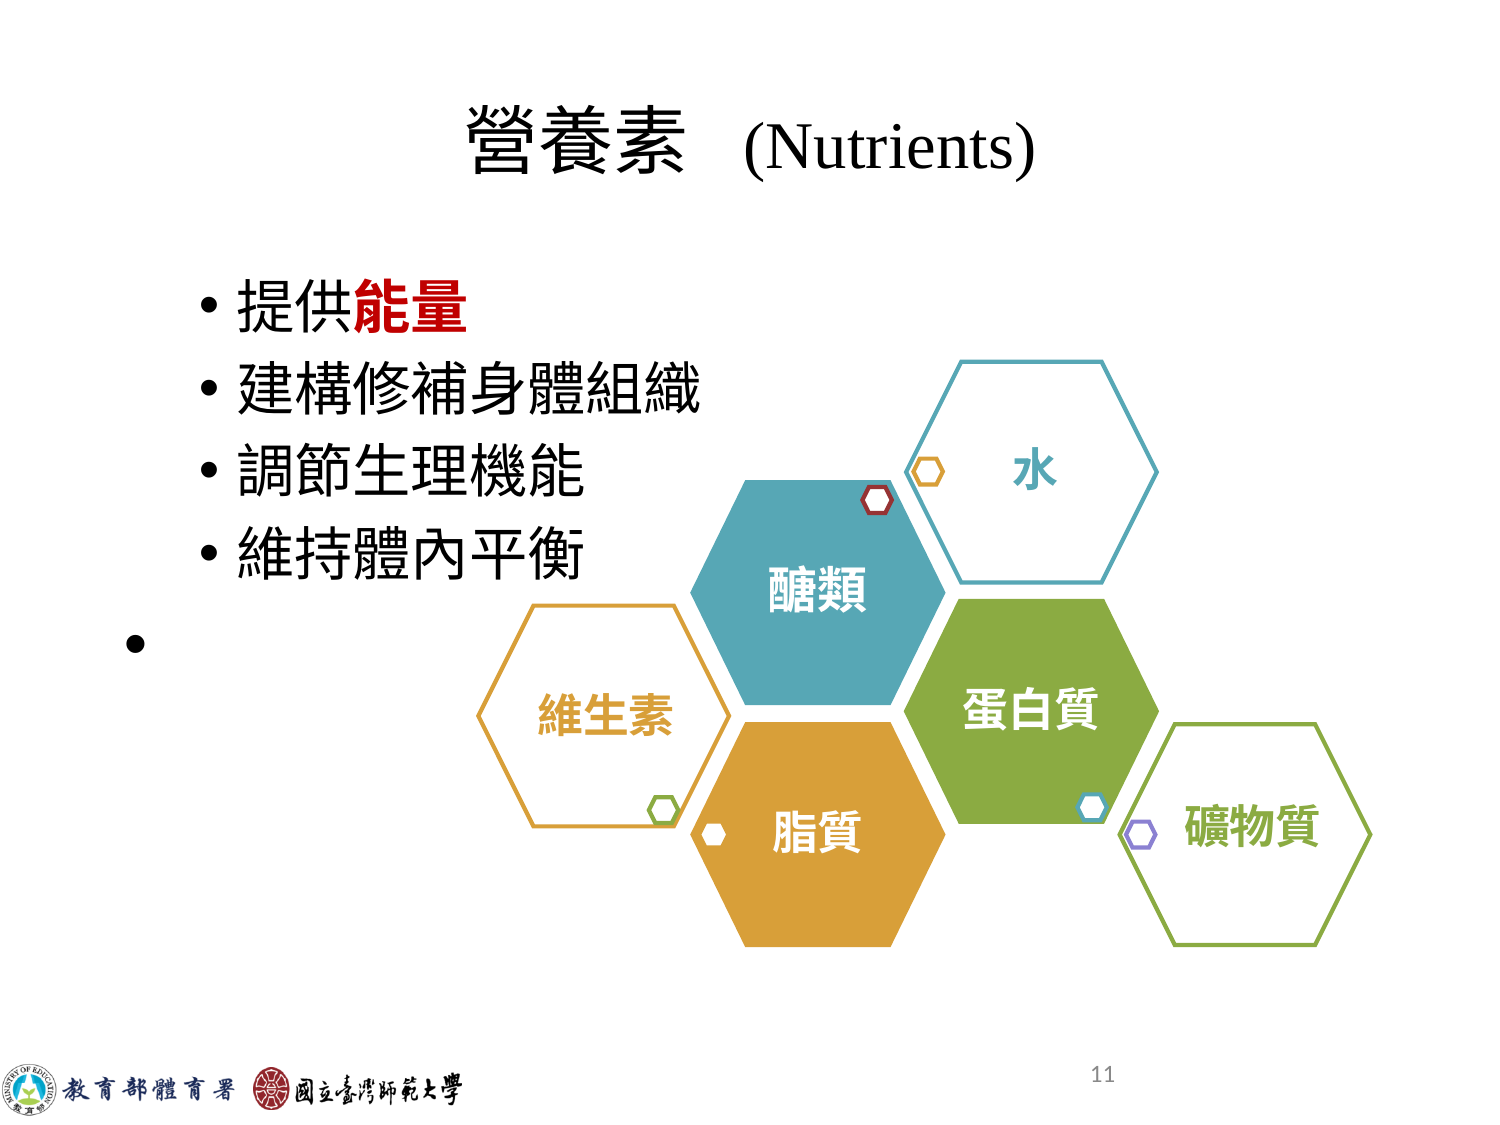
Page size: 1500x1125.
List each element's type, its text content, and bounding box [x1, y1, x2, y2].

list 提供能量 建構修補身體組織 調節生理機能 維持體內平衡 [108, 262, 1459, 716]
text_box [699, 821, 729, 848]
text_box 醣類 [692, 482, 944, 704]
text_box 蛋白質 [906, 600, 1157, 822]
text_box 維生素 [522, 686, 690, 750]
text_box [1077, 794, 1107, 821]
text_box [478, 605, 730, 827]
text_box [862, 487, 892, 513]
text_box 脂質 [692, 724, 944, 946]
text_box [906, 361, 1157, 583]
title 營養素 (Nutrients) [75, 45, 1426, 233]
text_box 水 [997, 440, 1073, 504]
text_box [1074, 1042, 1426, 1103]
text_box 礦物質 [1169, 797, 1337, 861]
text_box [1119, 724, 1371, 945]
